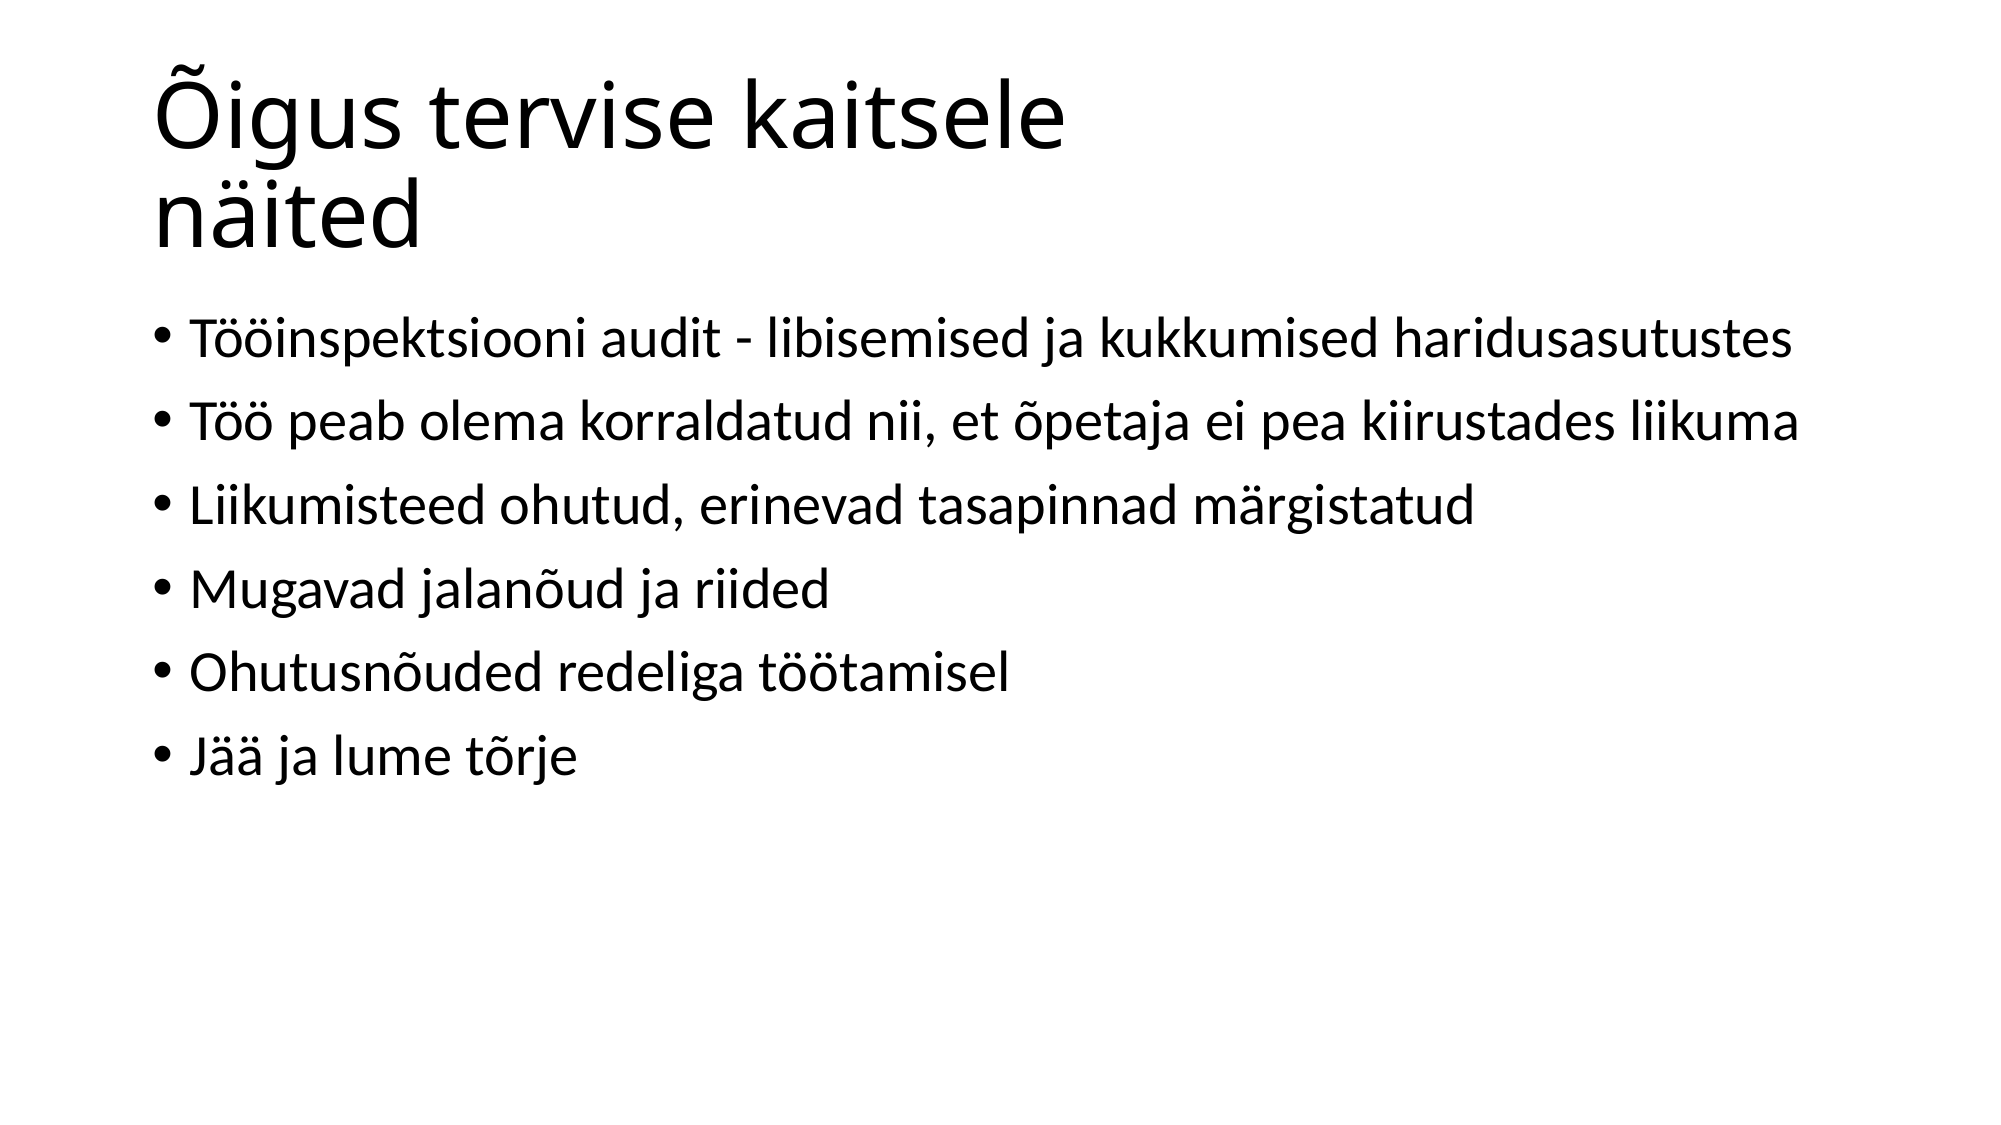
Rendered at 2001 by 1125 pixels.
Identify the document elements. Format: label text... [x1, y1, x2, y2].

list Tööinspektsiooni audit - libisemised ja kukkumised haridusasutustes Töö peab olema korraldatud nii, et õpetaja ei pea kiirustades liikuma Liikumisteed ohutud, erinevad tasapinnad märgistatud Mugavad jalanõud ja riided Ohutusnõuded redeliga töötamisel Jää ja lume tõrje [137, 299, 1863, 1014]
title Õigus tervise kaitsele näited [137, 59, 1863, 278]
